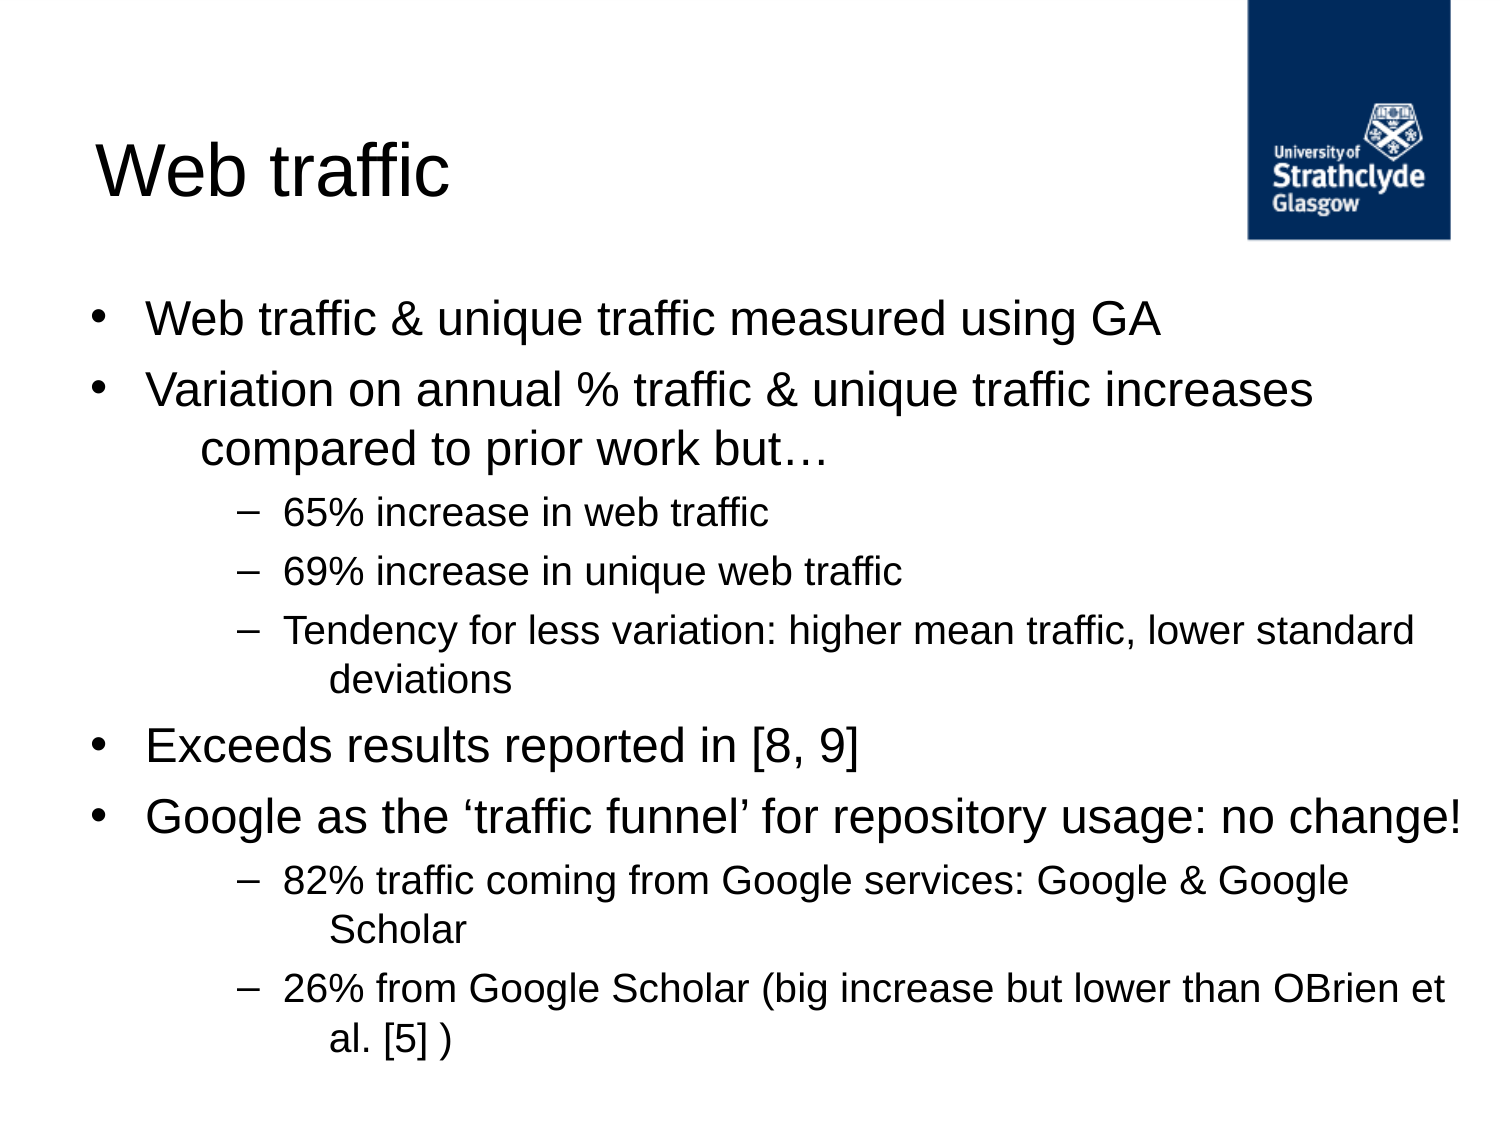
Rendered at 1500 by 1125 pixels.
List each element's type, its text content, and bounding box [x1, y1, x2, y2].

title Web traffic [80, 113, 1428, 232]
list Web traffic & unique traffic measured using GA Variation on annual % traffic & unique traffic increases compared to prior work but… 65% increase in web traffic 69% increase in unique web traffic Tendency for less variation: higher mean traffic, lower standard deviations Exceeds results reported in [8, 9] Google as the ‘traffic funnel’ for repository usage: no change! 82% traffic coming from Google services: Google & Google Scholar 26% from Google Scholar (big increase but lower than OBrien et al. [5] ) [75, 278, 1500, 1125]
